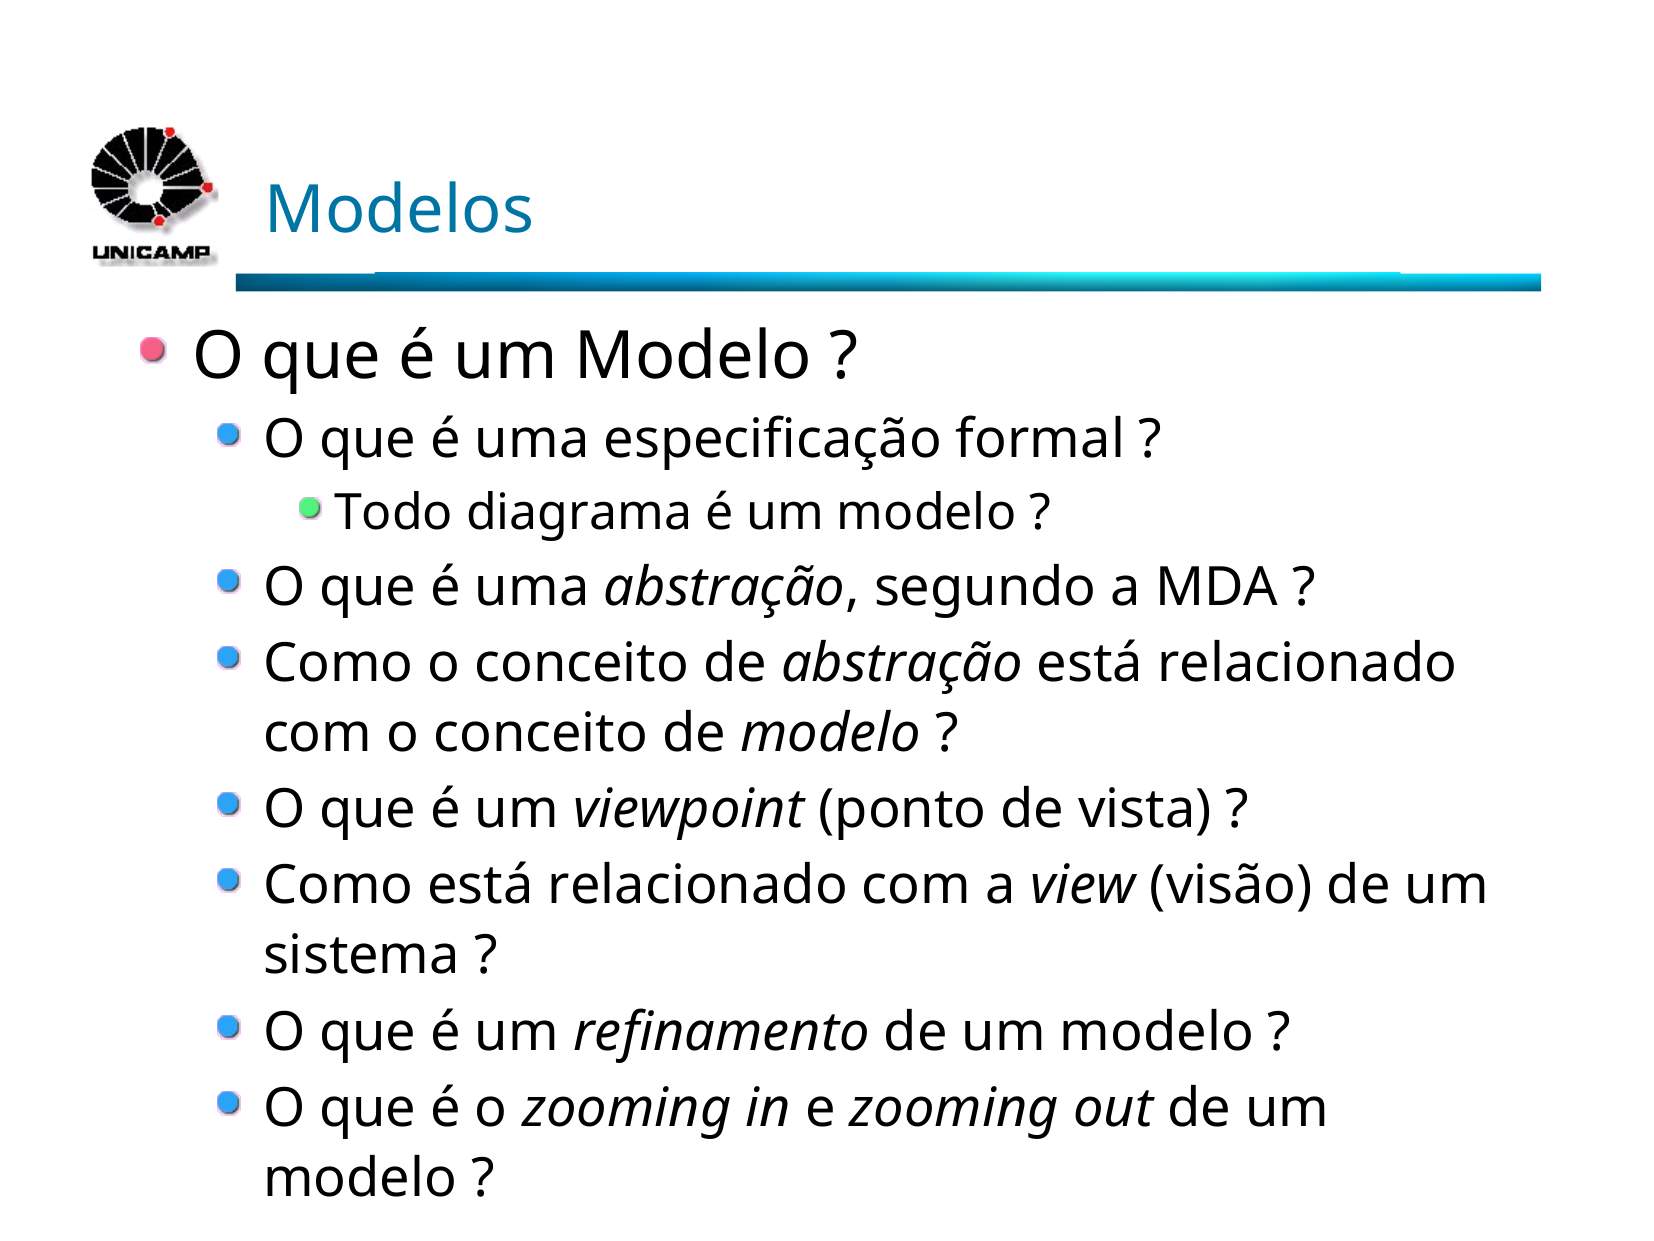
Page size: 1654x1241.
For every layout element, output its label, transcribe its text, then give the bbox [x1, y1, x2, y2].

picture [125, 272, 1654, 295]
list O que é um Modelo ? O que é uma especificação formal ? Todo diagrama é um modelo ? O que é uma abstração, segundo a MDA ? Como o conceito de abstração está relacionado com o conceito de modelo ? O que é um viewpoint (ponto de vista) ? Como está relacionado com a view (visão) de um sistema ? O que é um refinamento de um modelo ? O que é o zooming in e zooming out de um modelo ? [121, 309, 1534, 1167]
title Modelos [264, 57, 1534, 250]
